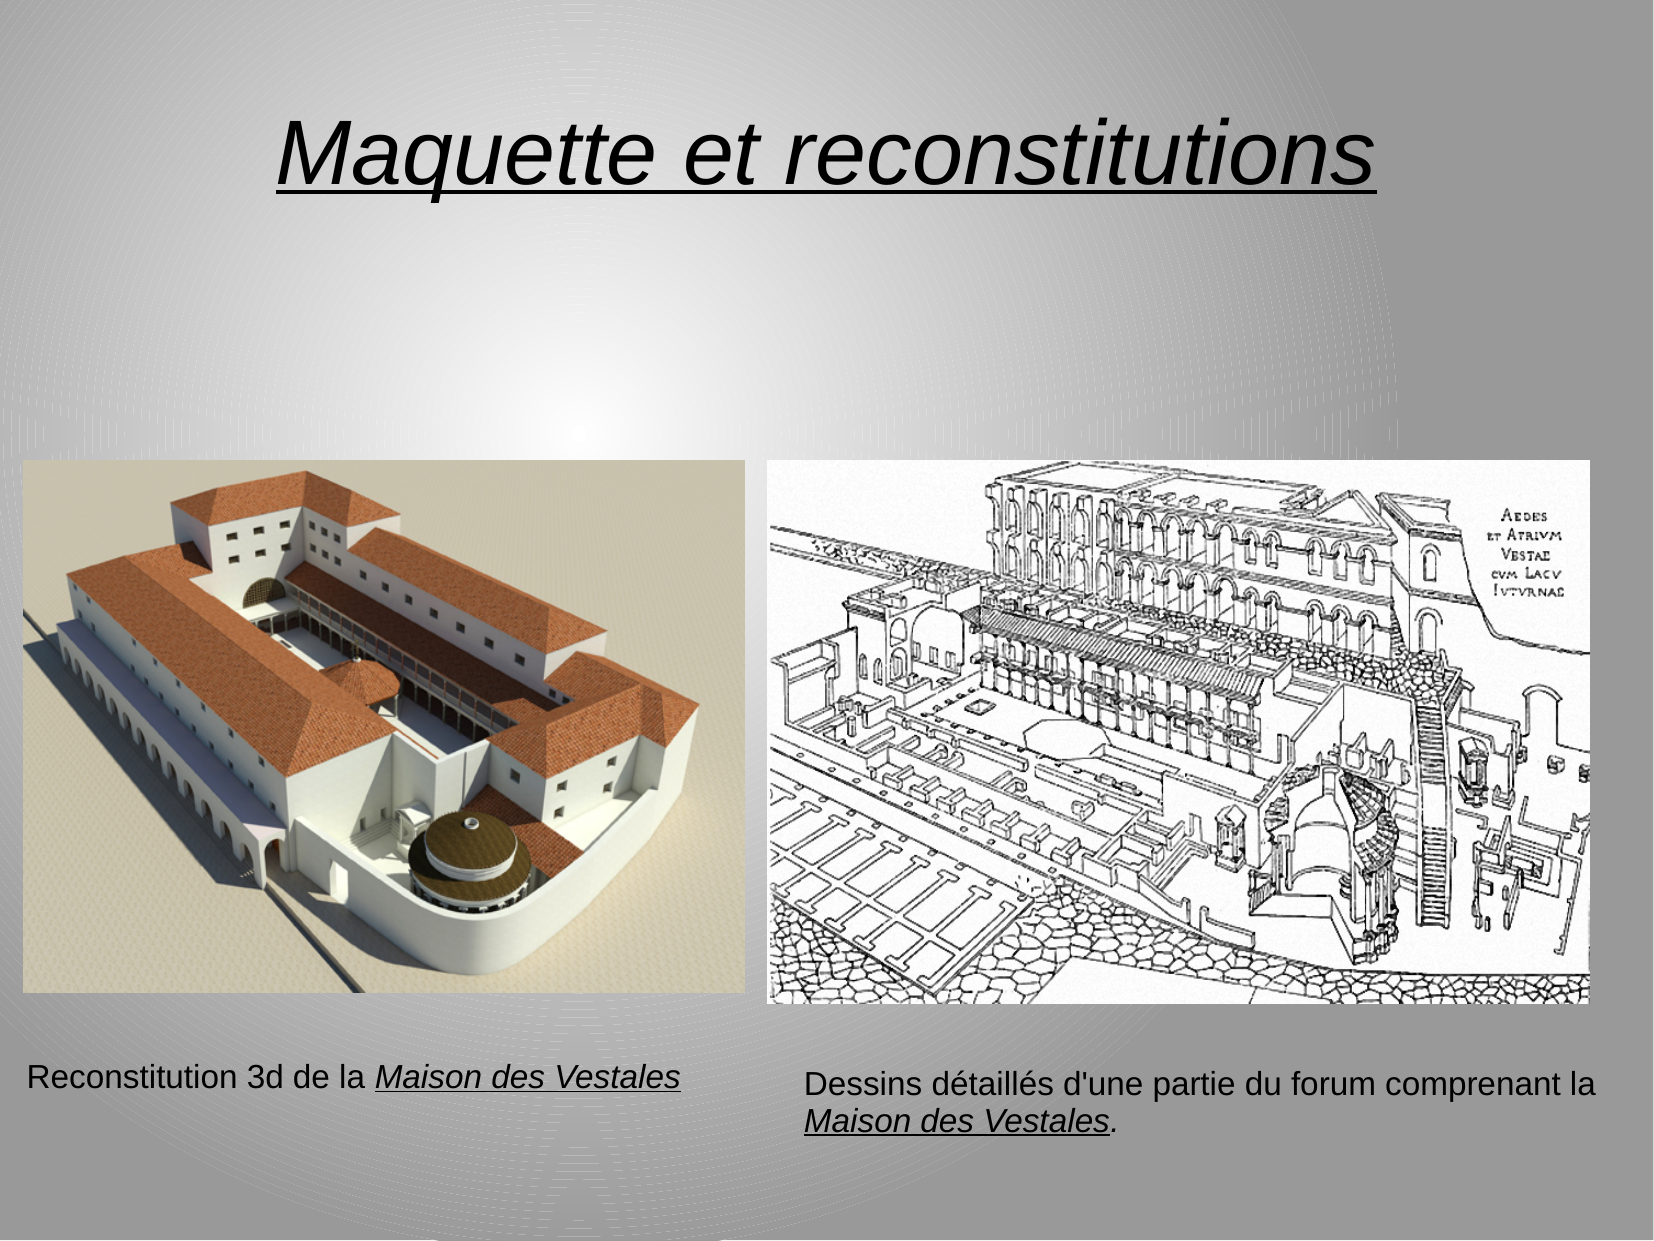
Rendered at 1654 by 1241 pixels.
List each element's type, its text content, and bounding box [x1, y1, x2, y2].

picture [23, 460, 745, 993]
picture [767, 460, 1590, 1004]
text_box Reconstitution 3d de la Maison des Vestales [11, 1051, 697, 1104]
title Maquette et reconstitutions [82, 49, 1571, 257]
text_box Dessins détaillés d'une partie du forum comprenant la Maison des Vestales. [789, 1058, 1628, 1148]
